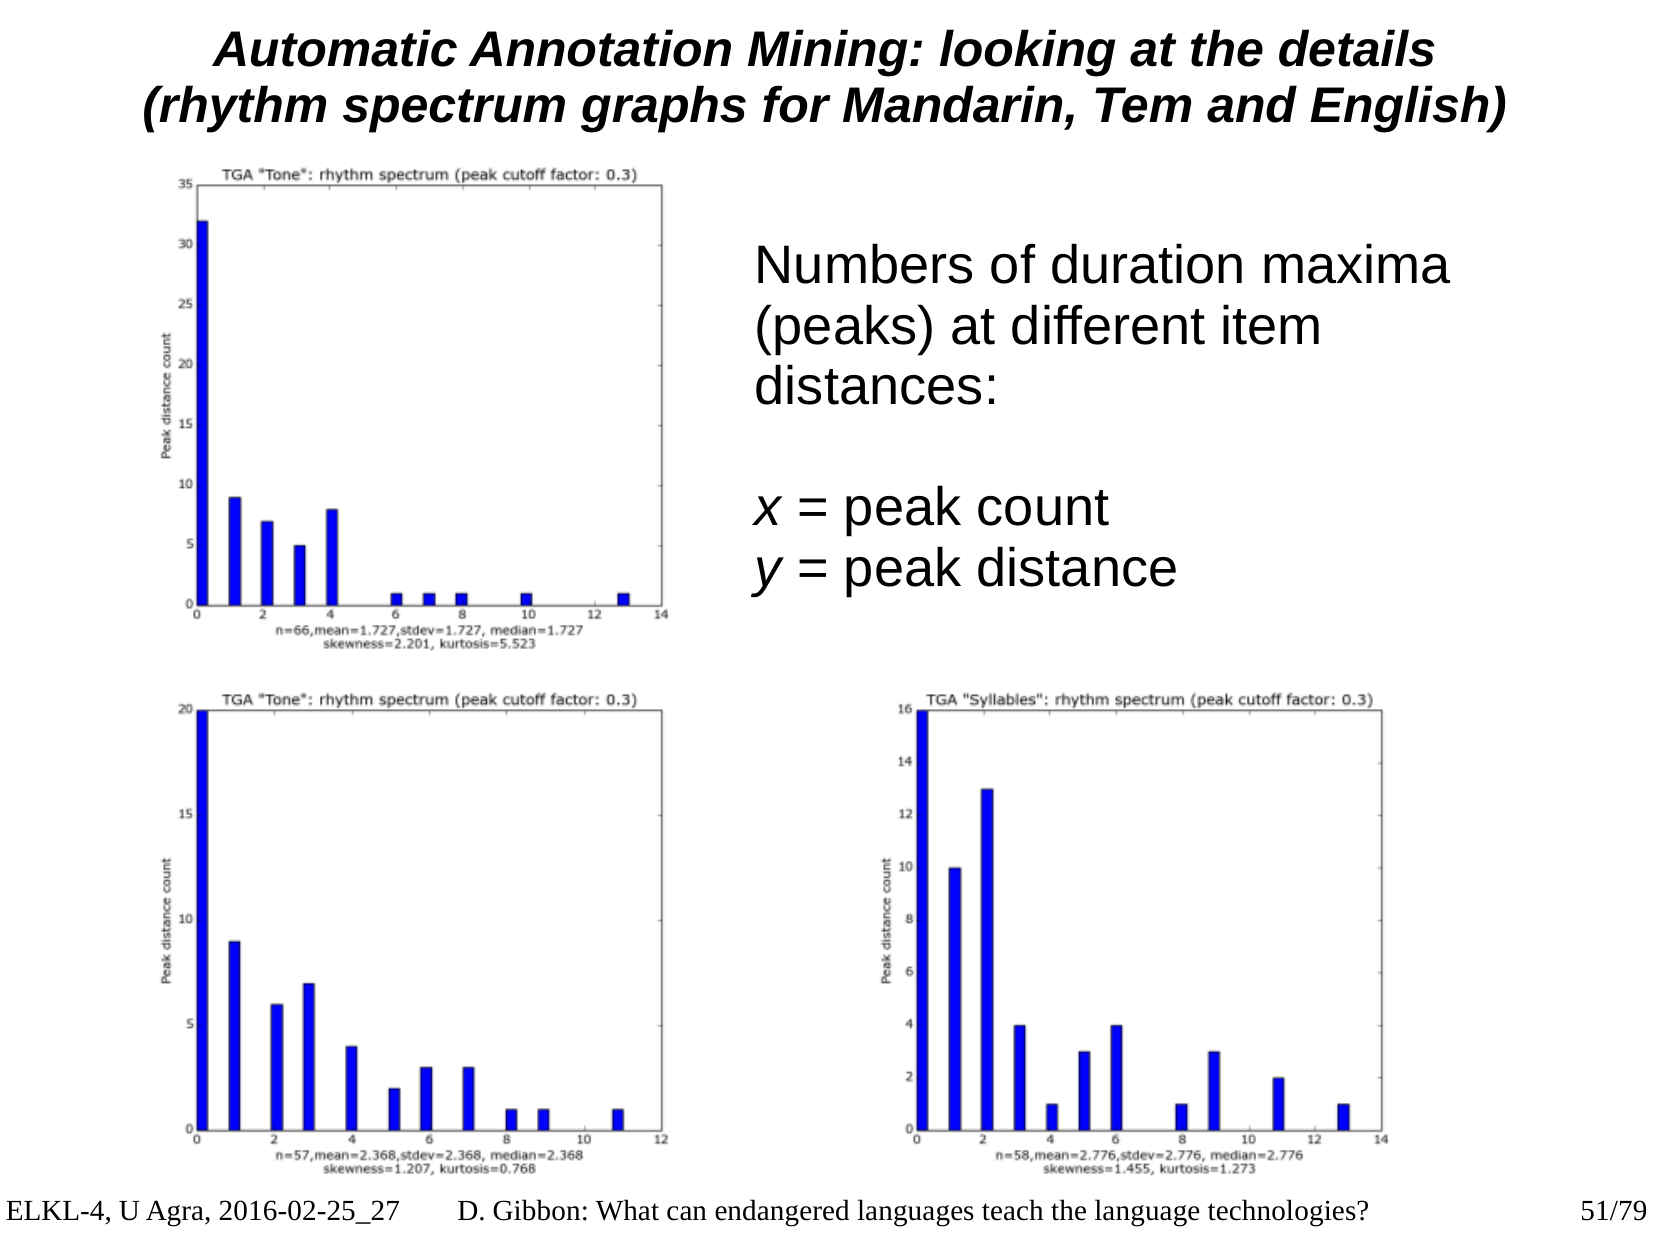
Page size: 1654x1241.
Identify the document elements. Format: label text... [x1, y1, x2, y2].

title Automatic Annotation Mining: looking at the details (rhythm spectrum graphs for Mandarin, Tem and English) [0, 20, 1654, 134]
picture [842, 658, 1443, 1184]
picture [122, 133, 723, 1184]
text_box Numbers of duration maxima (peaks) at different item distances: x = peak count y = peak distance [740, 227, 1593, 607]
